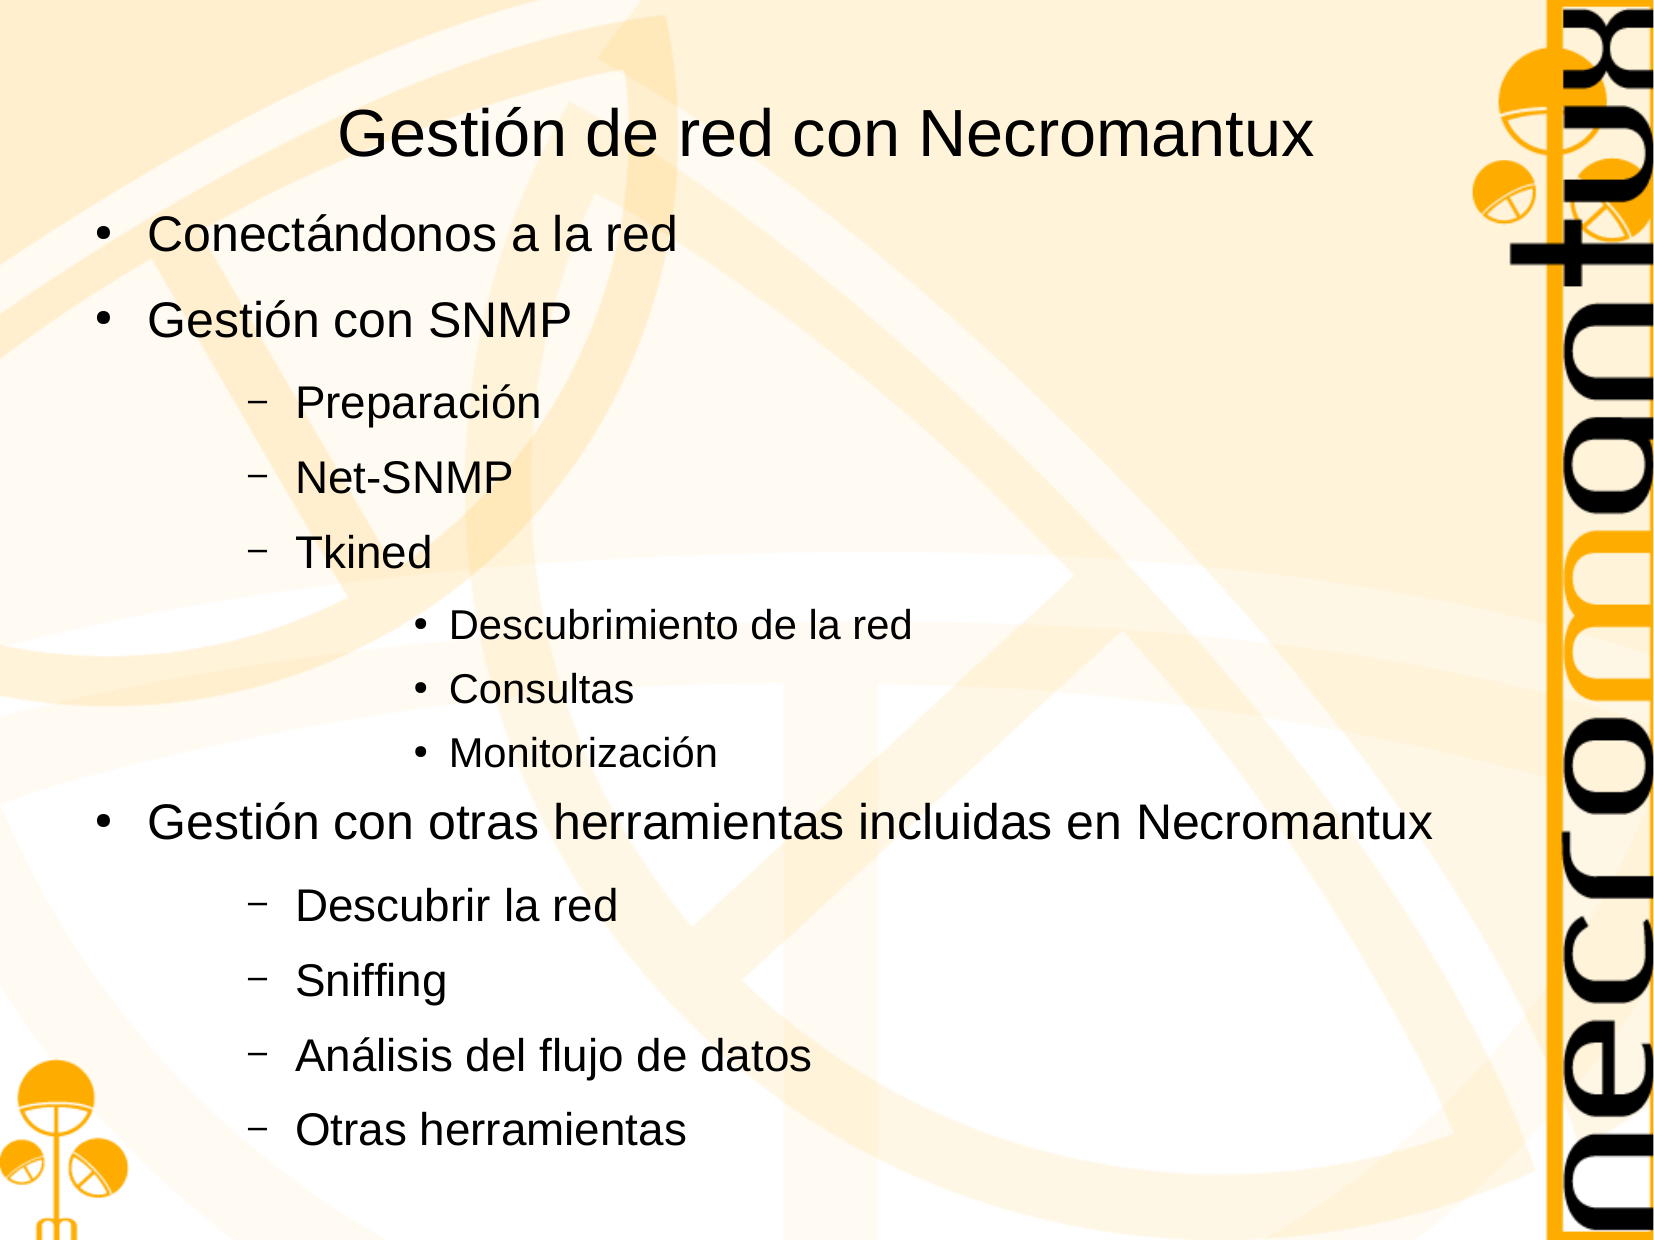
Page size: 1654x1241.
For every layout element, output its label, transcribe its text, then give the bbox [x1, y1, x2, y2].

title Gestión de red con Necromantux [82, 59, 1571, 206]
picture [0, 0, 1654, 1240]
list Conectándonos a la red Gestión con SNMP Preparación Net-SNMP Tkined Descubrimiento de la red Consultas Monitorización Gestión con otras herramientas incluidas en Necromantux Descubrir la red Sniffing Análisis del flujo de datos Otras herramientas [59, 206, 1571, 1233]
